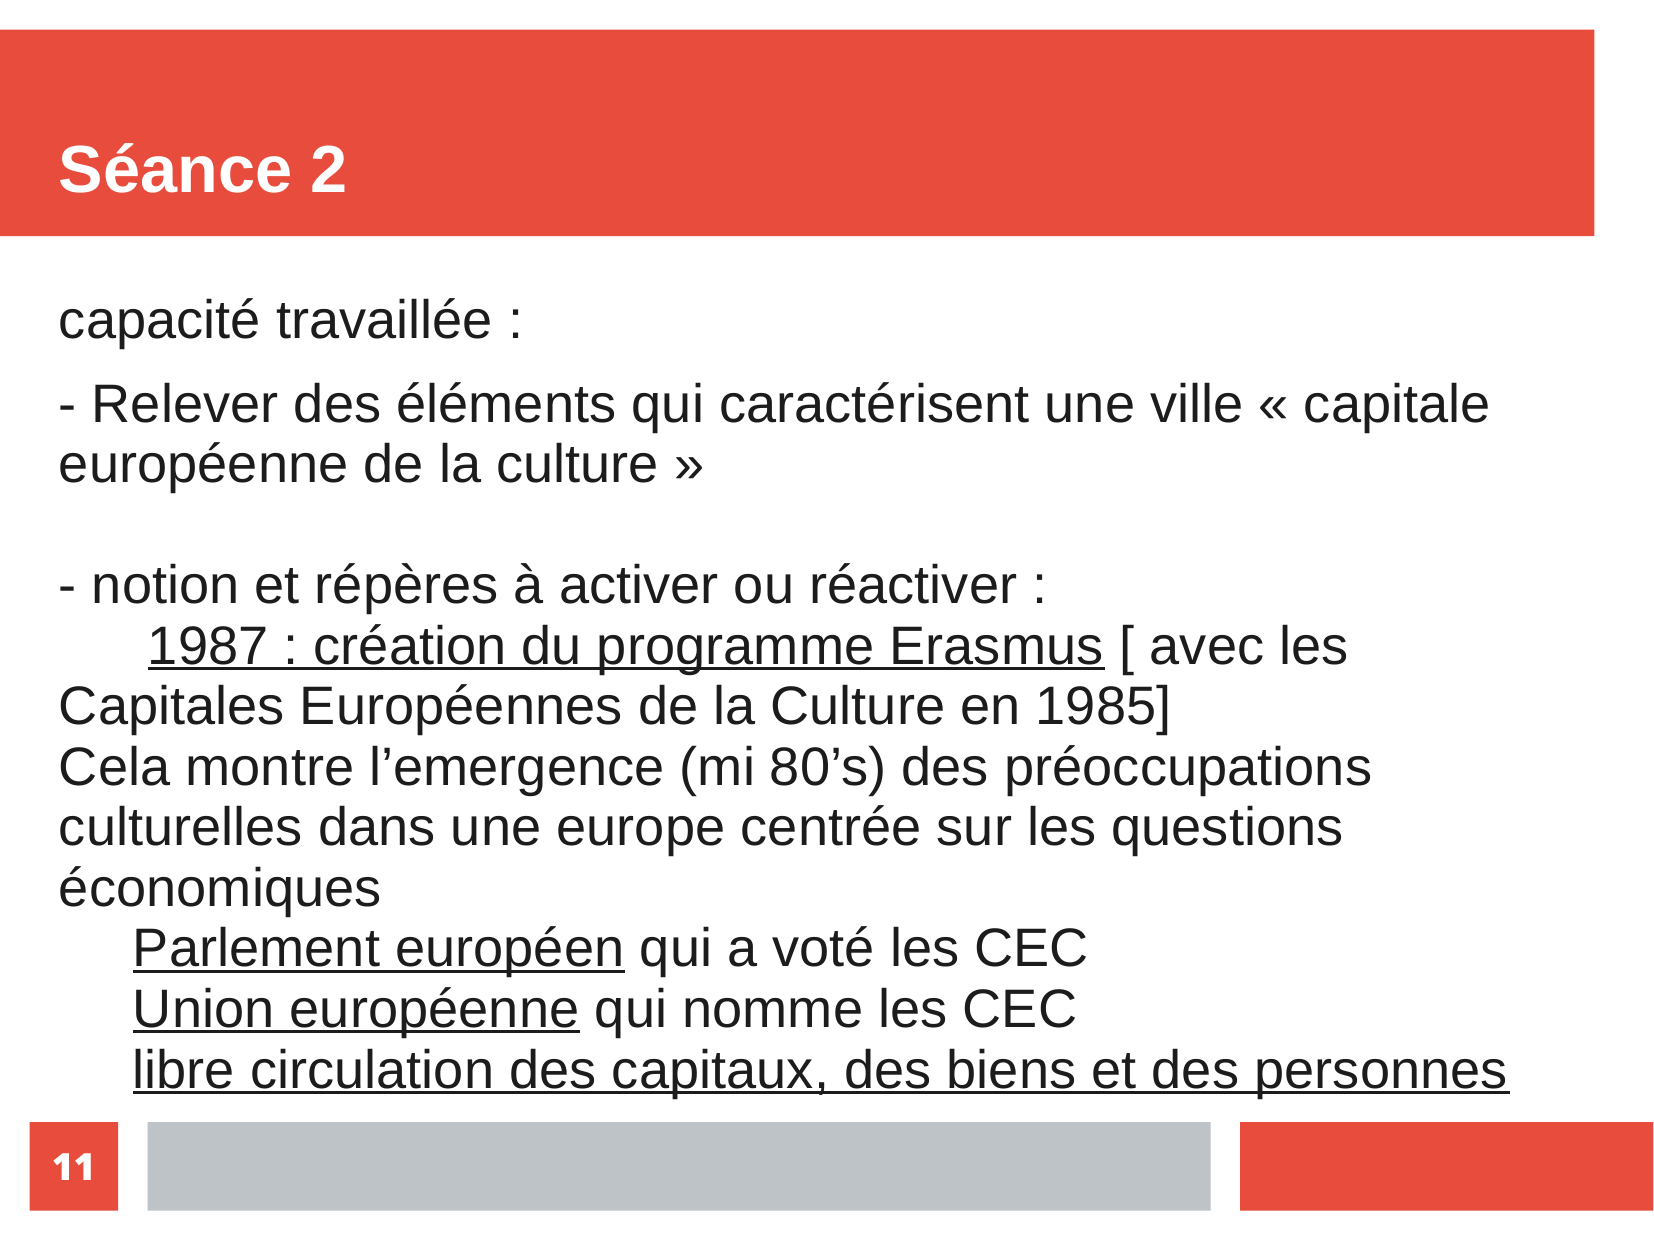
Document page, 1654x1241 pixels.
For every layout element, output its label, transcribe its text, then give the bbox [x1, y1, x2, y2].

title Séance 2 [59, 59, 1595, 207]
subtitle capacité travaillée : - Relever des éléments qui caractérisent une ville « capitale européenne de la culture » - notion et répères à activer ou réactiver : 1987 : création du programme Erasmus [ avec les Capitales Européennes de la Culture en 1985] Cela montre l’emergence (mi 80’s) des préoccupations culturelles dans une europe centrée sur les questions économiques Parlement européen qui a voté les CEC Union européenne qui nomme les CEC libre circulation des capitaux, des biens et des personnes [59, 289, 1565, 1087]
